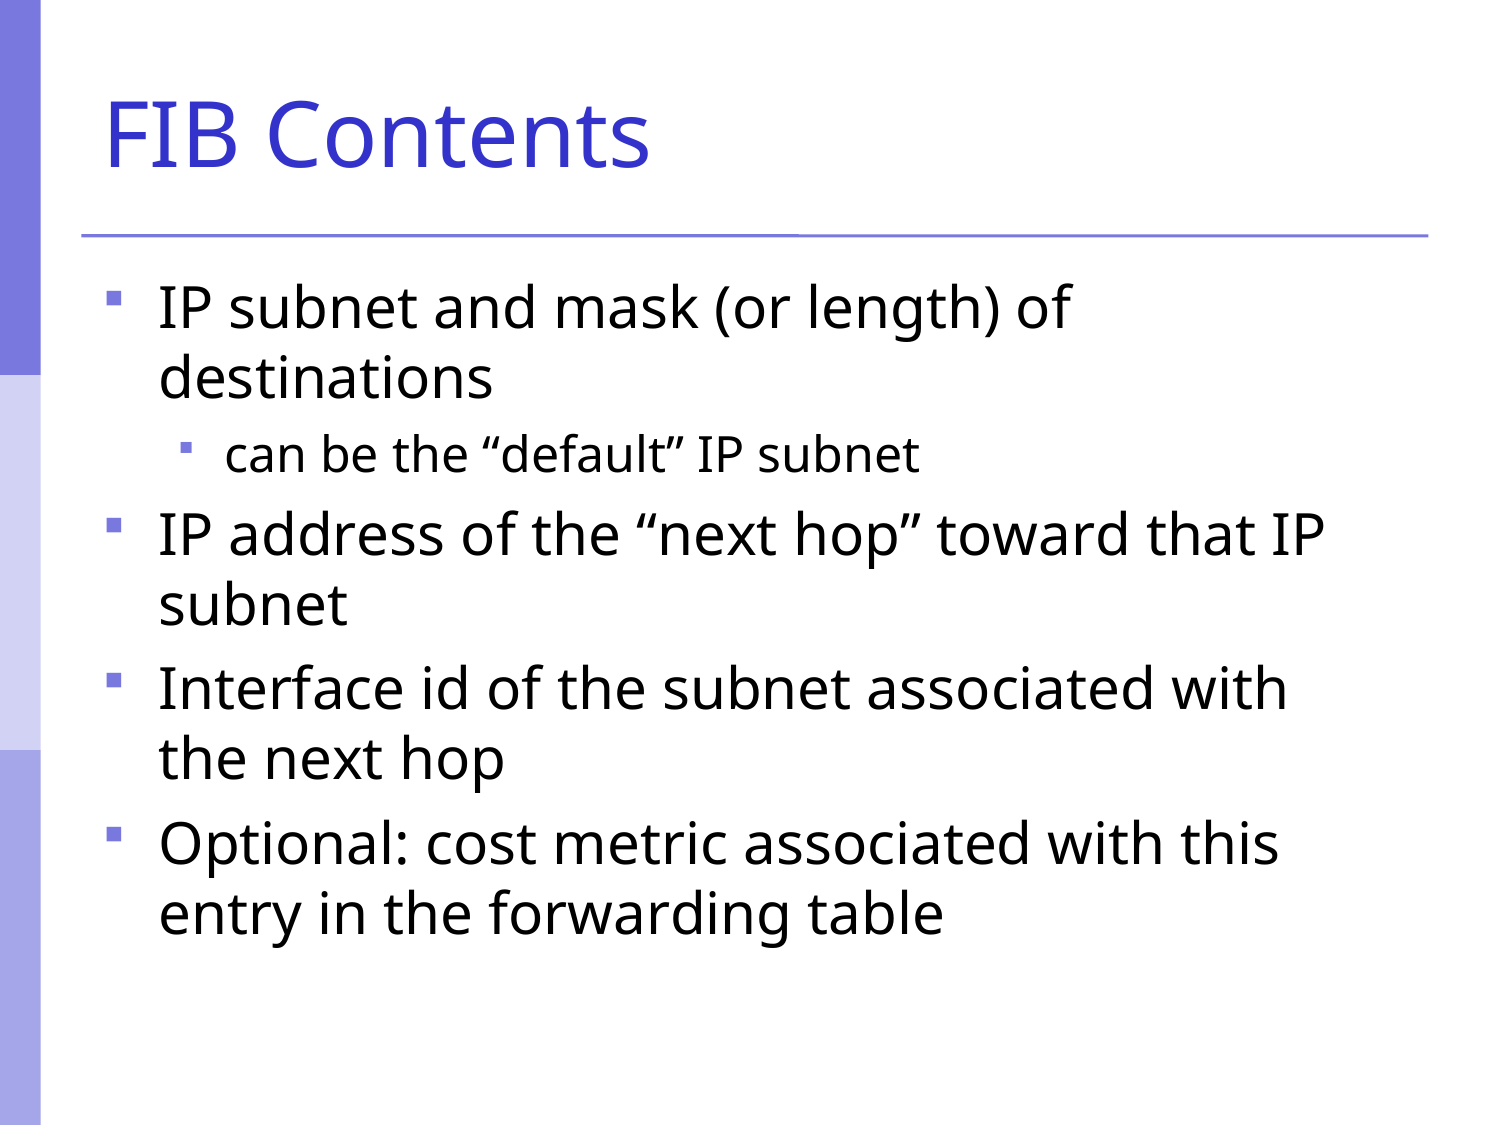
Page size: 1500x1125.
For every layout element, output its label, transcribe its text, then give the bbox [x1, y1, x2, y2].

text_box IP subnet and mask (or length) of destinations can be the “default” IP subnet IP address of the “next hop” toward that IP subnet Interface id of the subnet associated with the next hop Optional: cost metric associated with this entry in the forwarding table [87, 262, 1363, 1026]
text_box FIB Contents [87, 37, 1363, 225]
